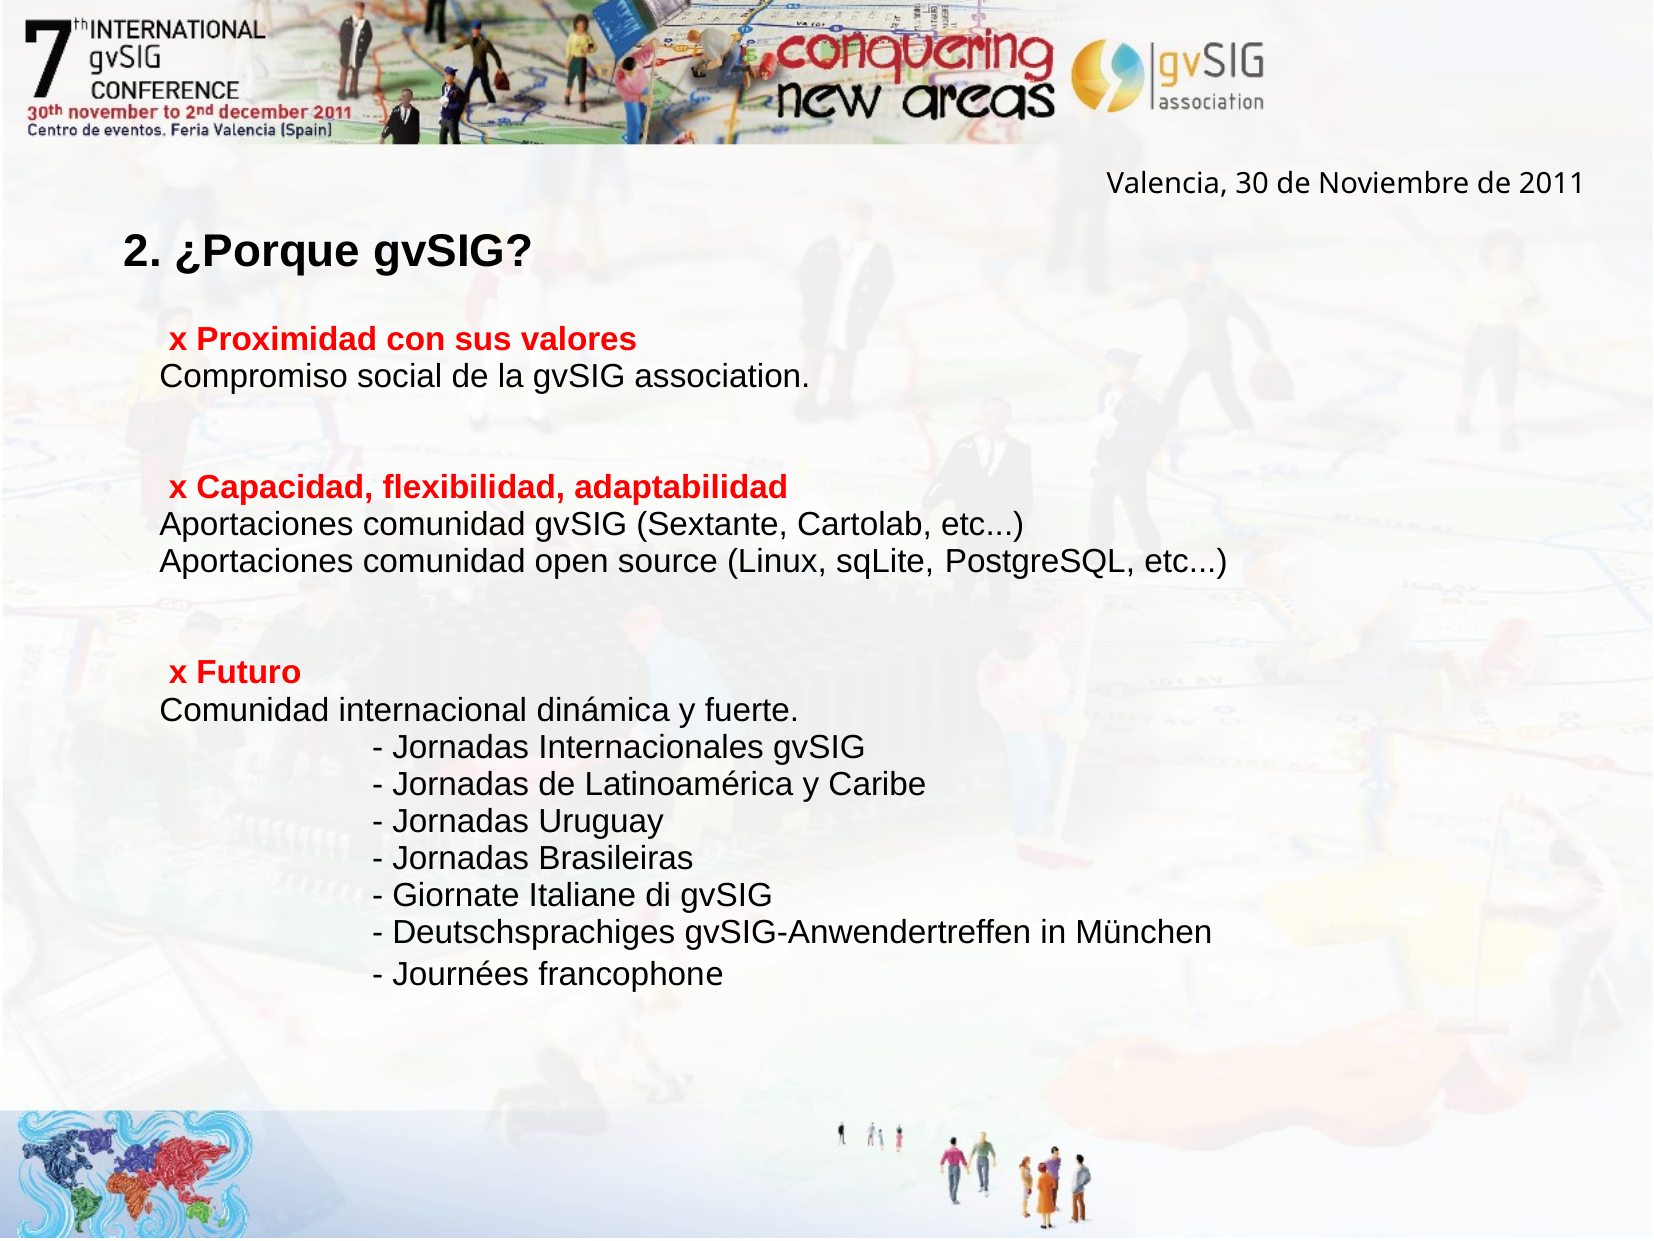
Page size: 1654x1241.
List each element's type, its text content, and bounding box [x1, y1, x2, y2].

picture [0, 0, 1653, 1238]
text_box 2. ¿Porque gvSIG? [124, 224, 804, 277]
text_box x Proximidad con sus valores Compromiso social de la gvSIG association. x Capacidad, flexibilidad, adaptabilidad Aportaciones comunidad gvSIG (Sextante, Cartolab, etc...) Aportaciones comunidad open source (Linux, sqLite, PostgreSQL, etc...) x Futuro Comunidad internacional dinámica y fuerte. - Jornadas Internacionales gvSIG - Jornadas de Latinoamérica y Caribe - Jornadas Uruguay - Jornadas Brasileiras - Giornate Italiane di gvSIG - Deutschsprachiges gvSIG-Anwendertreffen in München - Journées francophone [159, 286, 1577, 1141]
title Valencia, 30 de Noviembre de 2011 [1051, 156, 1642, 207]
